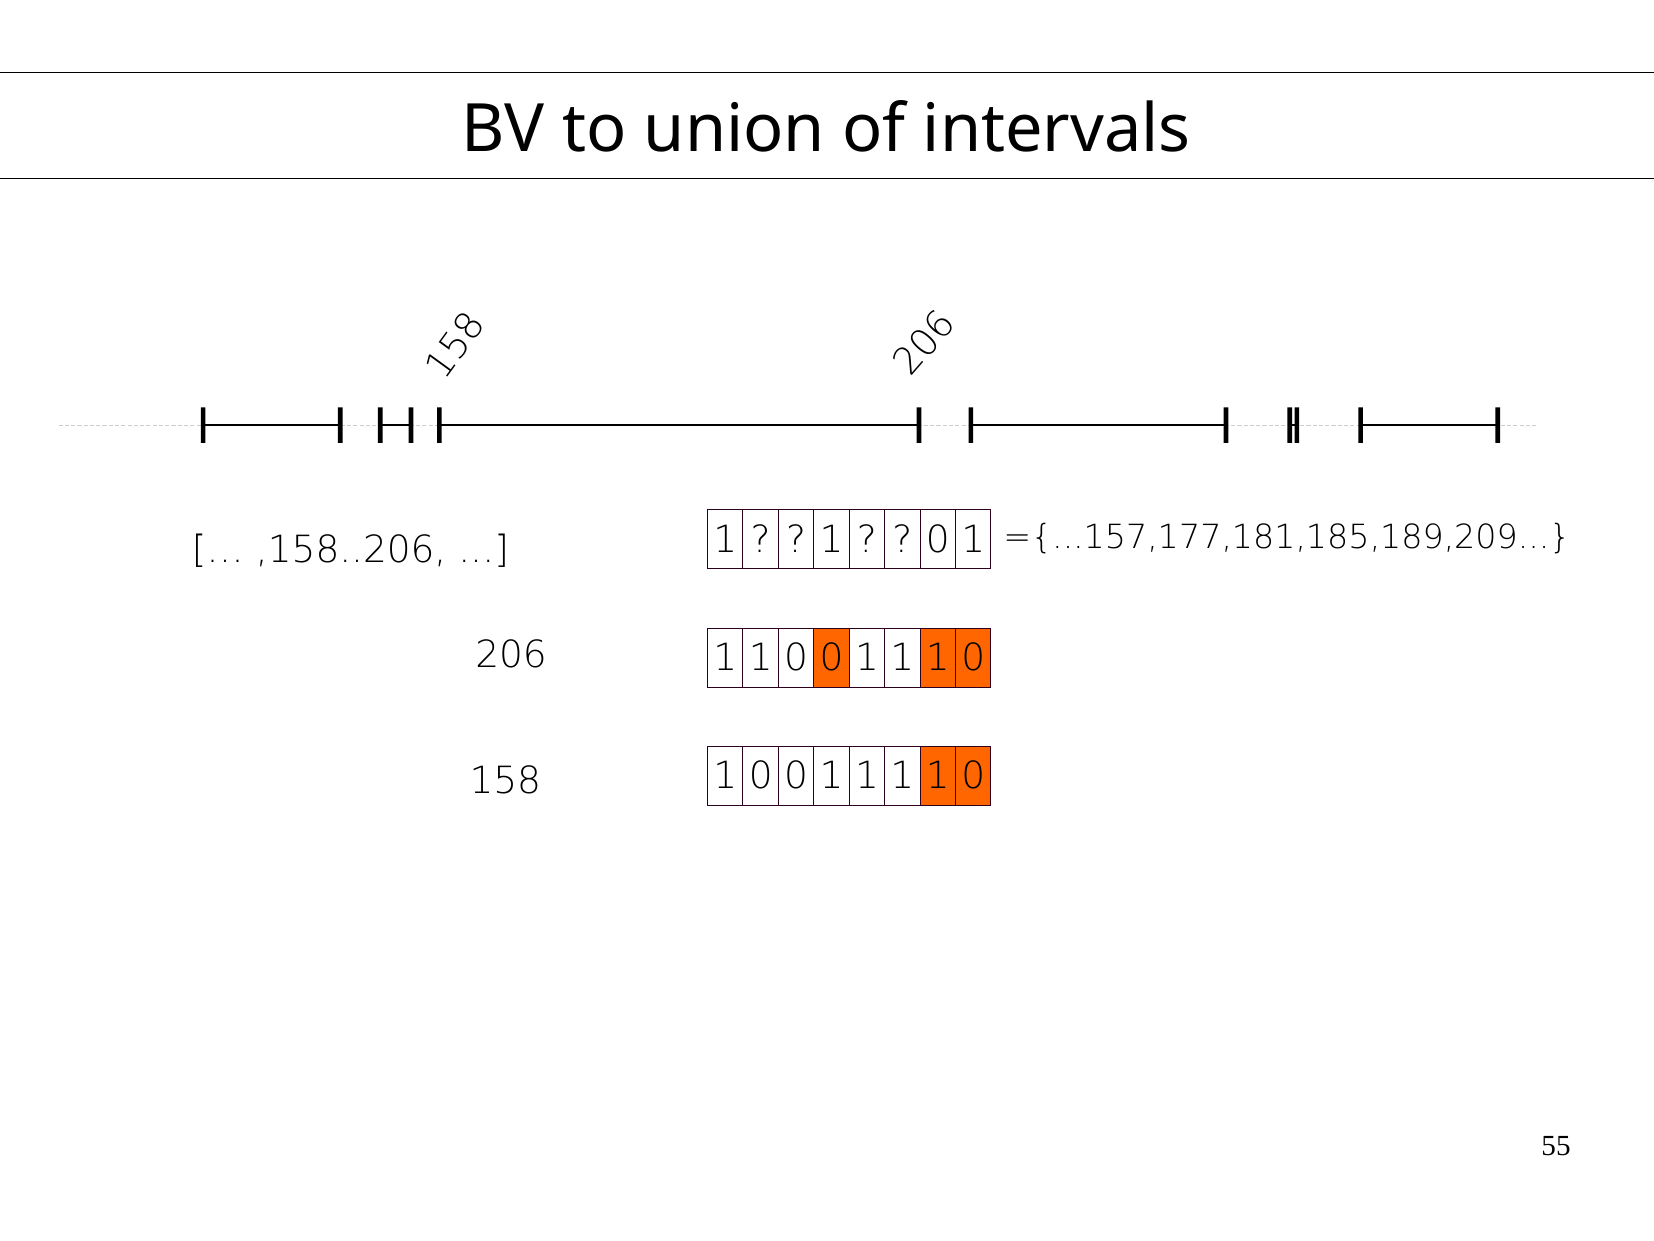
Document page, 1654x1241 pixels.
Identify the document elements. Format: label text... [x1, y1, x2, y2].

text_box 0 [742, 746, 778, 806]
text_box 1 [707, 746, 742, 806]
text_box 1 [884, 746, 920, 806]
text_box 0 [955, 628, 991, 688]
text_box 1 [742, 628, 778, 688]
text_box 158 [454, 751, 556, 810]
text_box 1 [813, 746, 849, 806]
text_box ? [884, 509, 920, 569]
text_box [… ,158..206, ...] [177, 519, 525, 579]
text_box BV to union of intervals [0, 72, 1654, 166]
text_box ? [778, 509, 813, 569]
text_box 1 [884, 628, 920, 688]
text_box 1 [707, 509, 742, 569]
text_box 206 [460, 625, 562, 685]
text_box ? [849, 509, 884, 569]
text_box ? [742, 509, 778, 569]
text_box 0 [920, 509, 955, 569]
text_box 1 [849, 628, 884, 688]
text_box 0 [778, 628, 813, 688]
text_box 1 [707, 628, 742, 688]
text_box 1 [920, 746, 955, 806]
text_box 1 [955, 509, 991, 569]
text_box 0 [813, 628, 849, 688]
text_box 1 [920, 628, 955, 688]
text_box 206 [869, 285, 980, 400]
text_box 0 [955, 746, 991, 806]
text_box 158 [401, 287, 509, 404]
text_box 0 [778, 746, 813, 806]
text_box 1 [849, 746, 884, 806]
text_box 1 [813, 509, 849, 569]
text_box ={...157,177,181,185,189,209...} [988, 510, 1654, 570]
